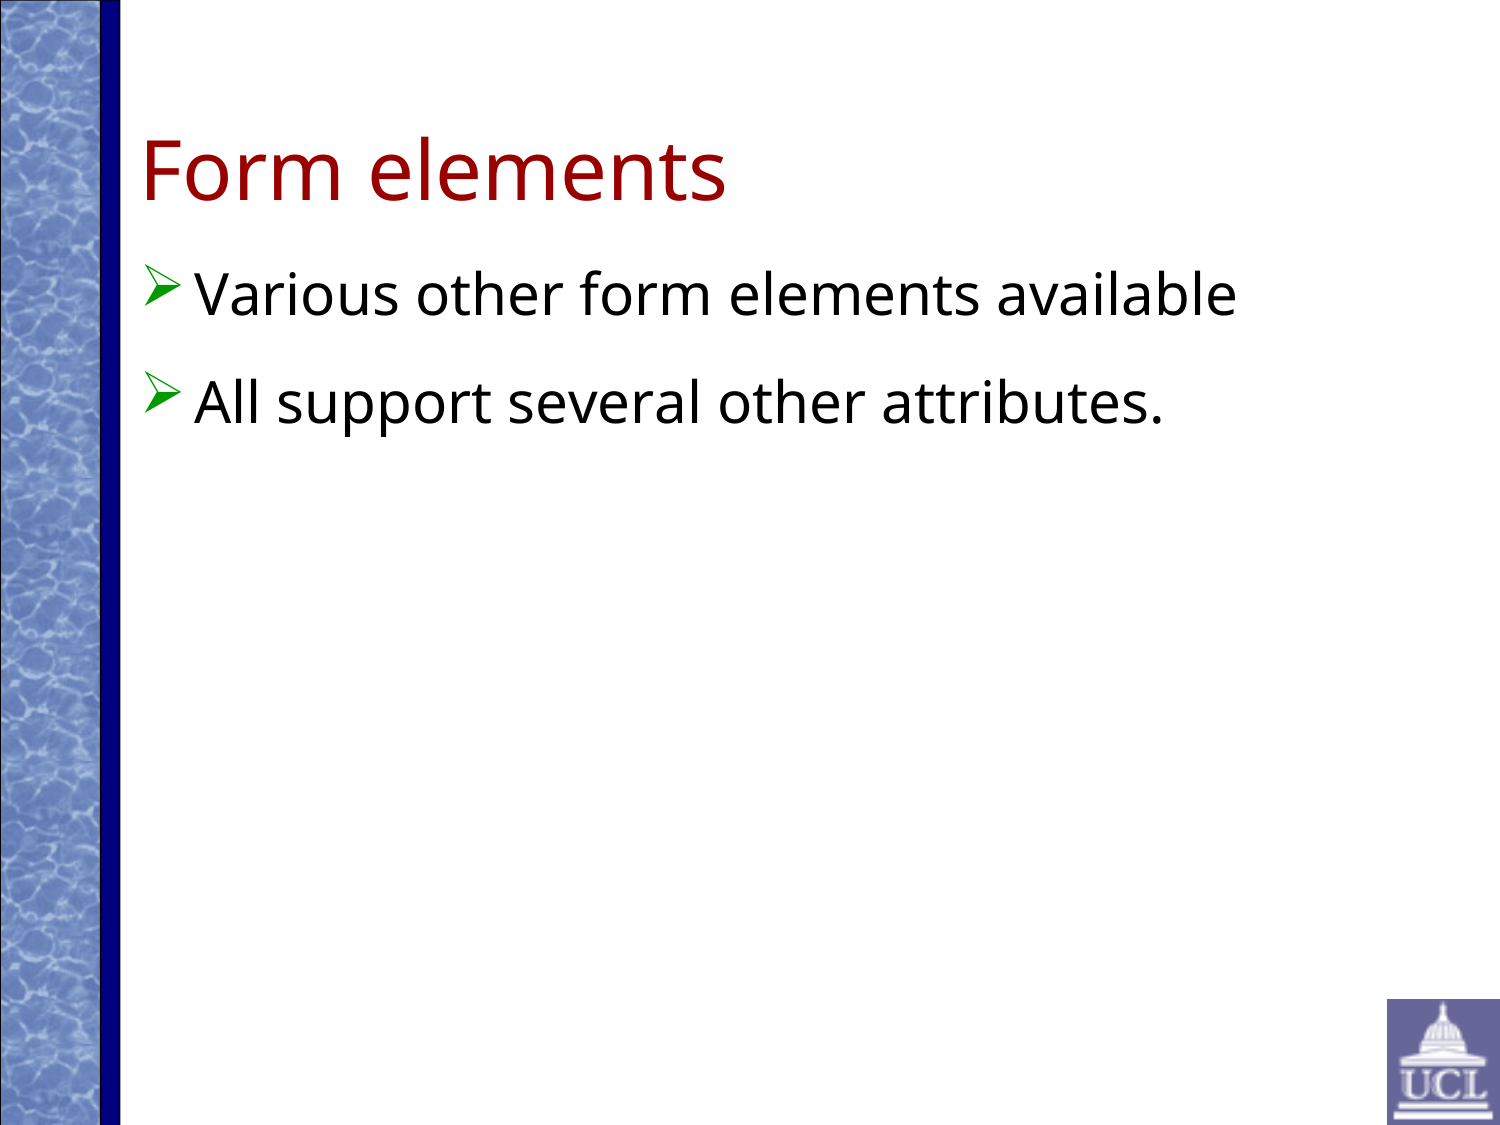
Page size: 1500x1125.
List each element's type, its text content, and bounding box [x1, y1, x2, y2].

title Form elements [124, 37, 1413, 225]
picture [1387, 999, 1500, 1125]
picture [1, 1, 99, 1125]
list Various other form elements available All support several other attributes. [125, 249, 1417, 1088]
